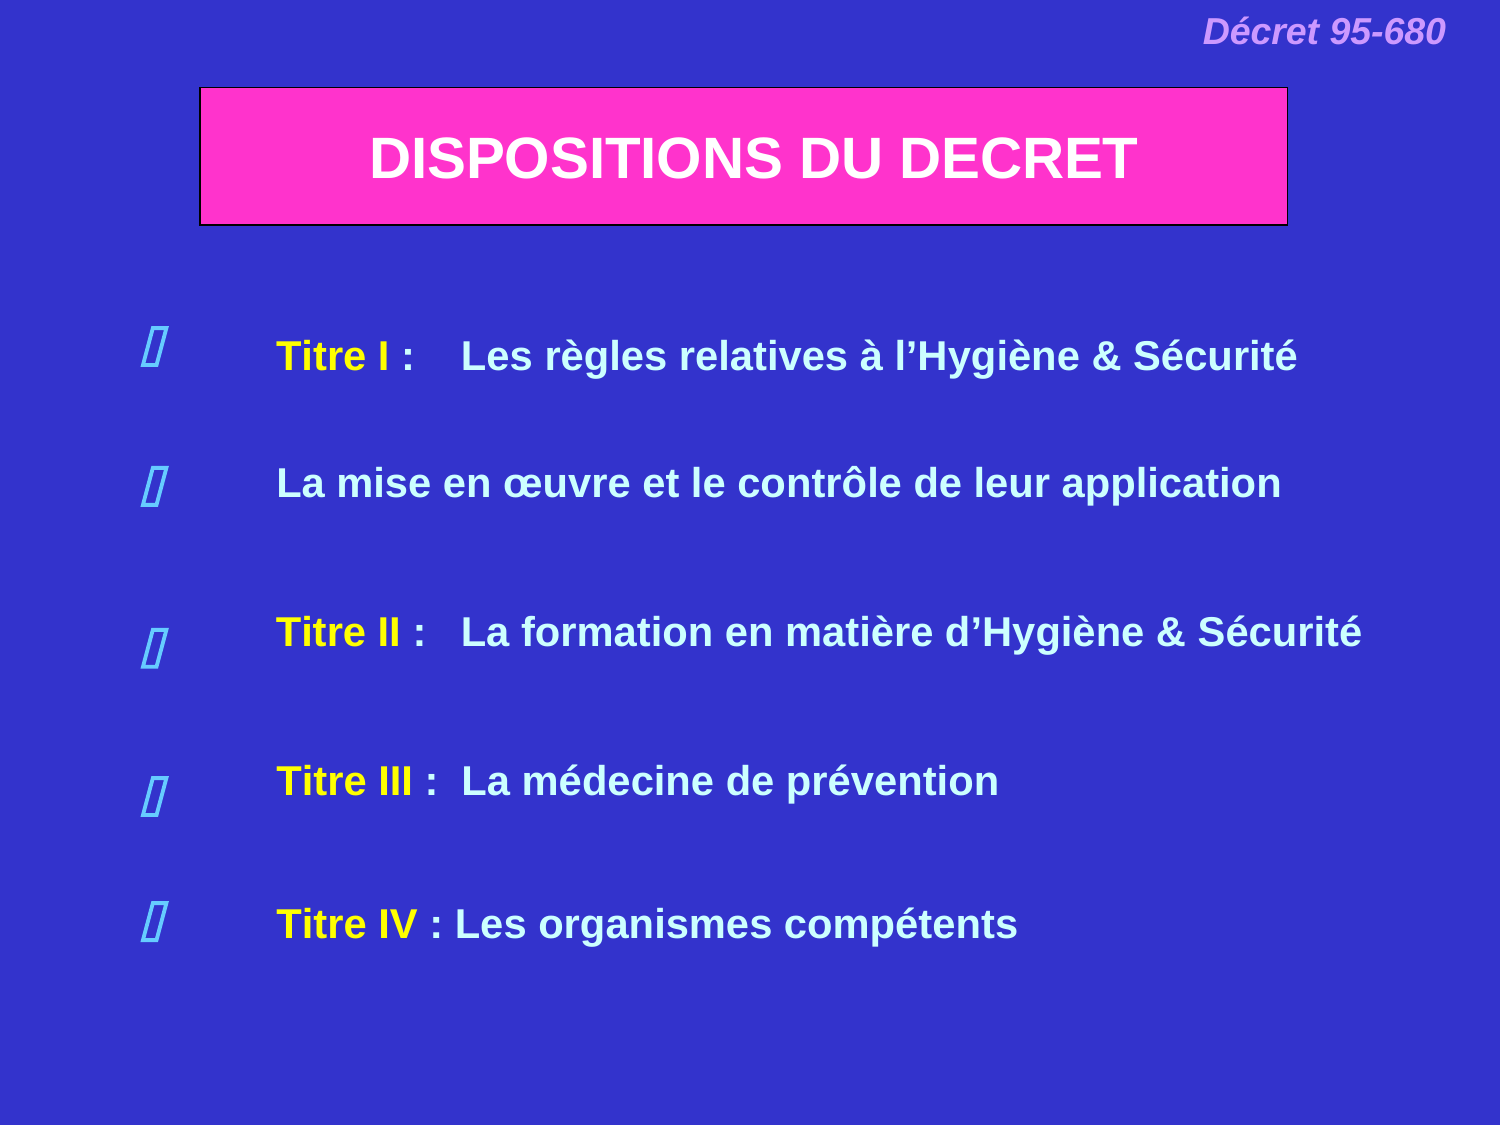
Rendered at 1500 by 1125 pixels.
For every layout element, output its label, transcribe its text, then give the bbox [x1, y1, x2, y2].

text_box Titre II : La formation en matière d’Hygiène & Sécurité [261, 597, 1378, 713]
text_box [199, 87, 1288, 225]
text_box Titre I : Les règles relatives à l’Hygiène & Sécurité [261, 320, 1314, 387]
text_box  [125, 601, 253, 688]
text_box DISPOSITIONS DU DECRET [354, 112, 1154, 198]
text_box  [125, 299, 253, 386]
text_box  [125, 750, 253, 836]
text_box  [125, 875, 253, 961]
text_box Décret 95-680 [1188, 0, 1461, 61]
text_box  [125, 439, 253, 526]
text_box Titre IV : Les organismes compétents [261, 889, 1034, 956]
text_box La mise en œuvre et le contrôle de leur application [261, 448, 1298, 514]
text_box Titre III : La médecine de prévention [261, 745, 1015, 862]
